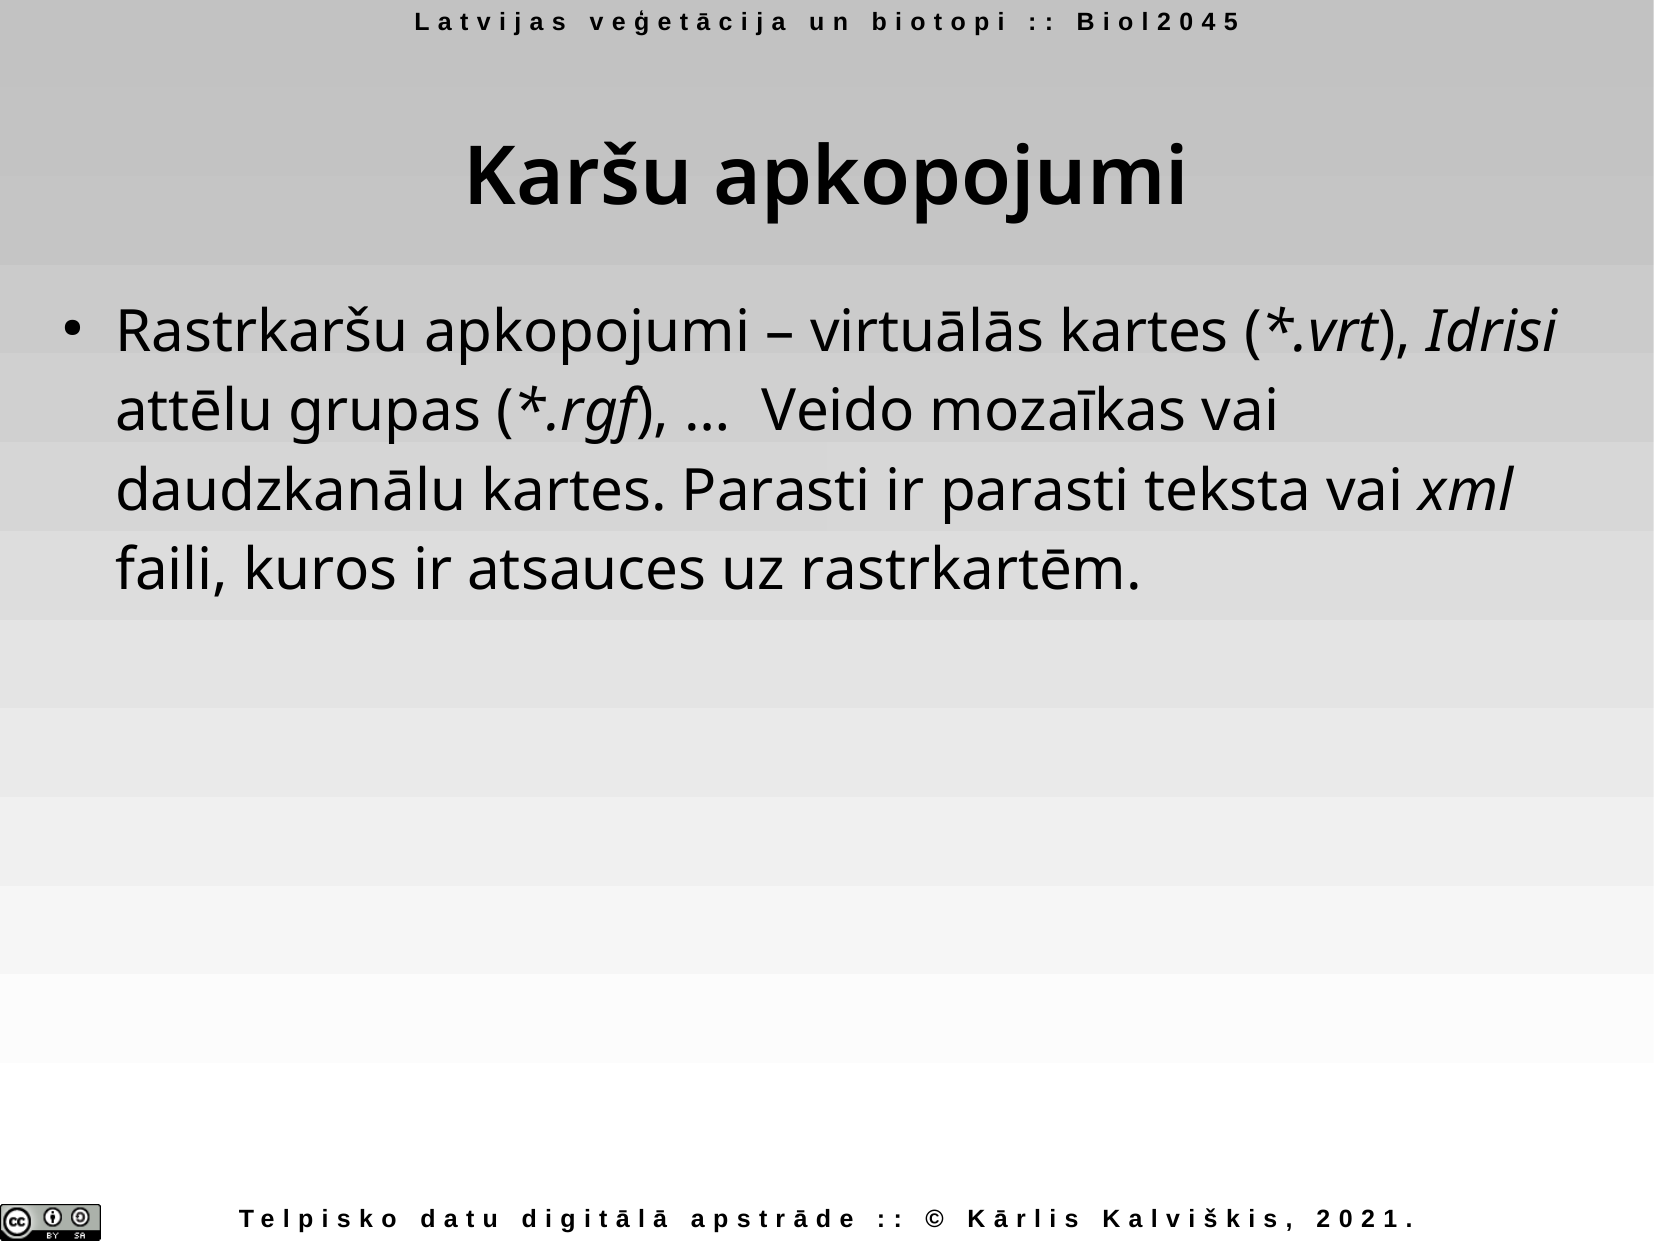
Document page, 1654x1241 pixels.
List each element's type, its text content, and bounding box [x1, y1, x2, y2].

list Rastrkaršu apkopojumi – virtuālās kartes (*.vrt), Idrisi attēlu grupas (*.rgf), … Veido mozaīkas vai daudzkanālu kartes. Parasti ir parasti teksta vai xml faili, kuros ir atsauces uz rastrkartēm. [44, 289, 1610, 1113]
picture [0, 0, 1654, 1241]
title Karšu apkopojumi [29, 49, 1625, 296]
